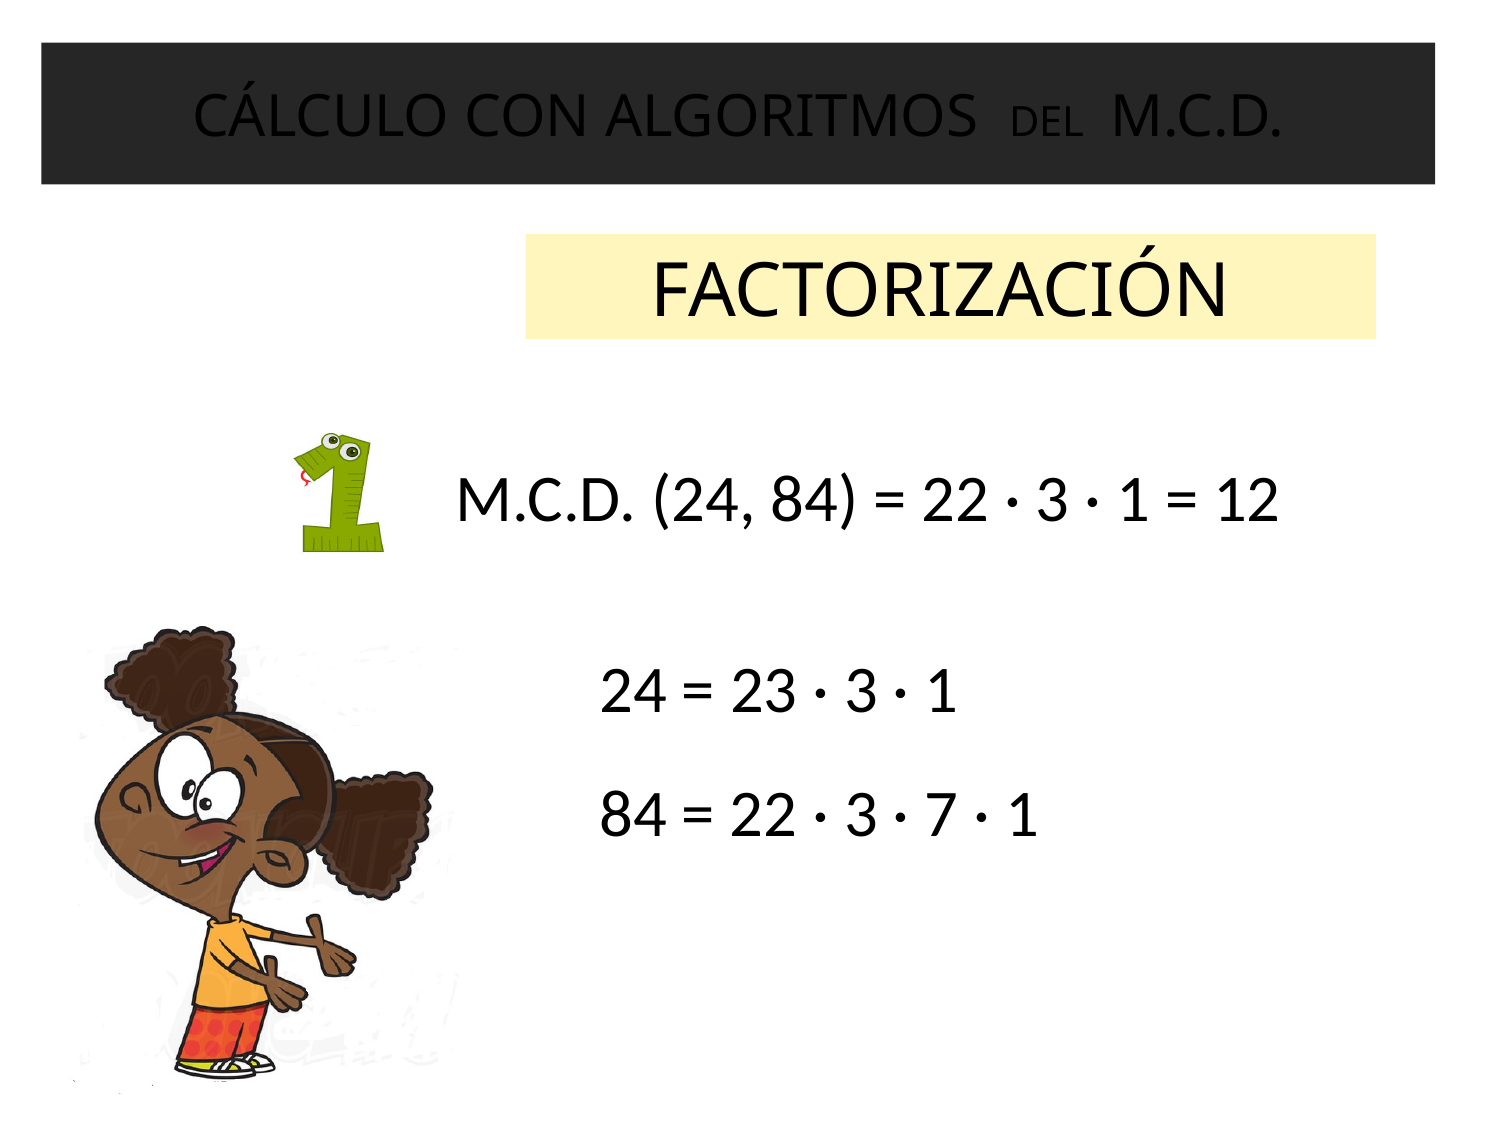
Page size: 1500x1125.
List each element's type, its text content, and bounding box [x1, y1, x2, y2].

text_box 84 = 22 · 3 · 7 · 1 [584, 762, 1100, 858]
picture [37, 626, 490, 1094]
text_box M.C.D. (24, 84) = 22 · 3 · 1 = 12 [440, 447, 1297, 622]
text_box CÁLCULO CON ALGORITMOS DEL M.C.D. [41, 42, 1436, 185]
text_box 24 = 23 · 3 · 1 [584, 638, 1026, 734]
picture [290, 432, 396, 560]
text_box FACTORIZACIÓN [525, 233, 1376, 339]
